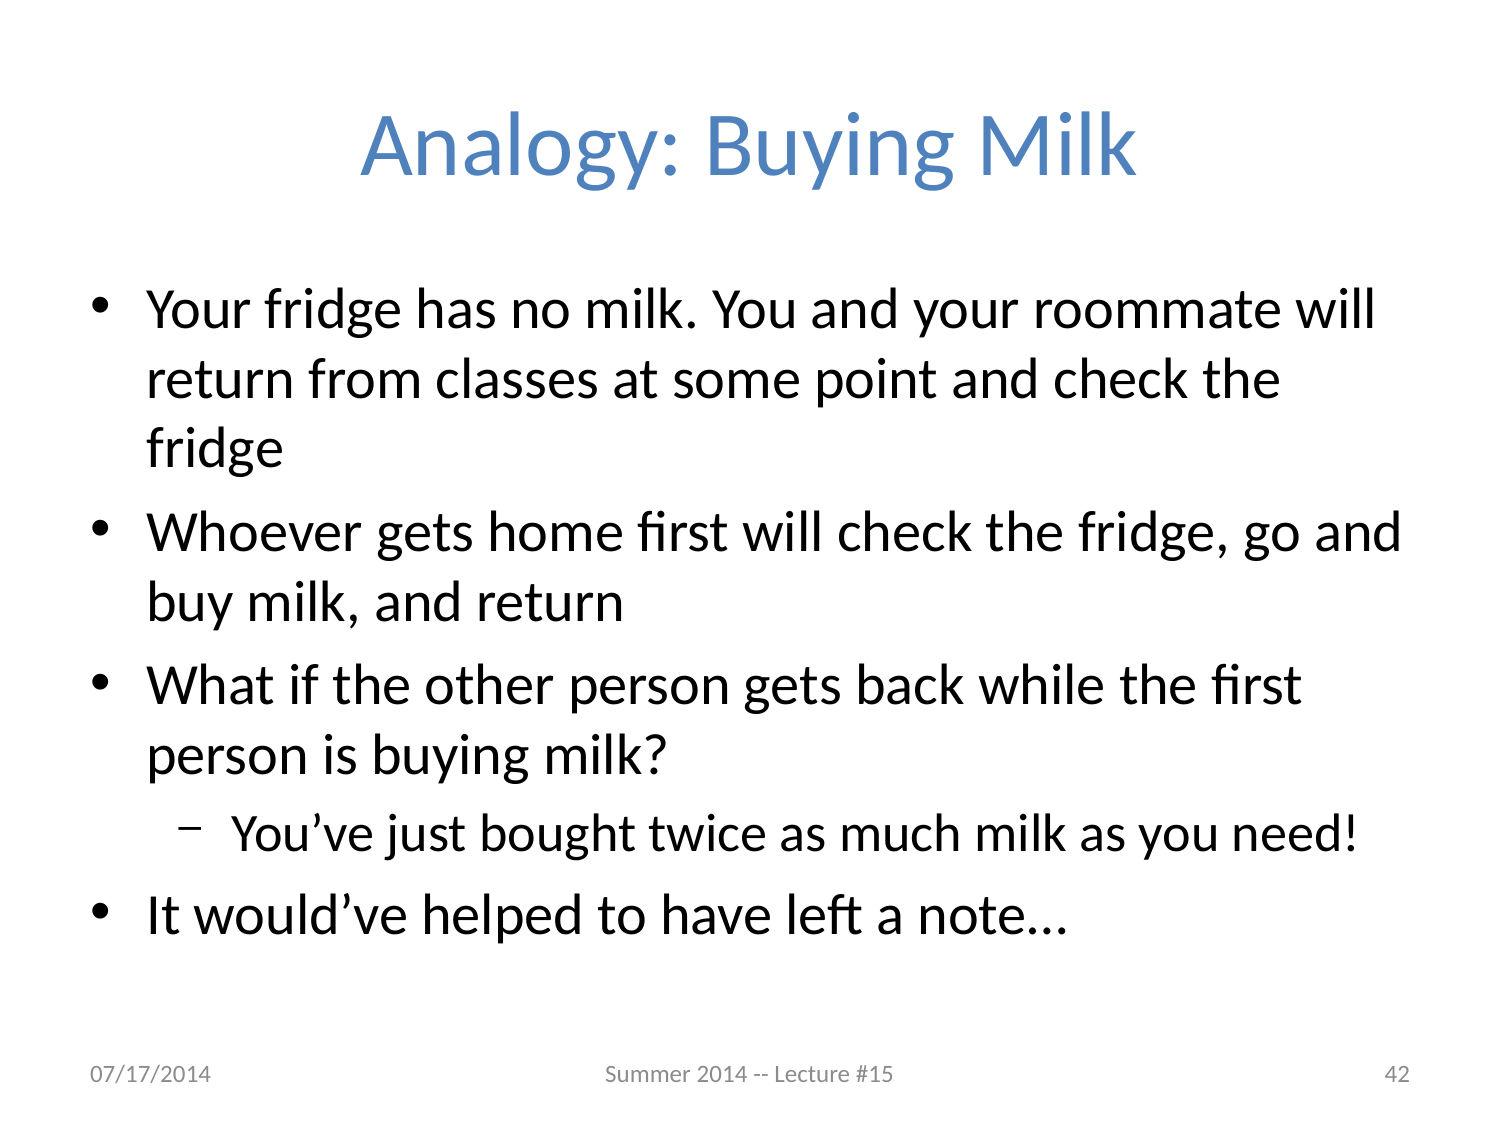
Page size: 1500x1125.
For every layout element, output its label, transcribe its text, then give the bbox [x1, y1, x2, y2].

title Analogy: Buying Milk [75, 45, 1425, 233]
list Your fridge has no milk. You and your roommate will return from classes at some point and check the fridge Whoever gets home first will check the fridge, go and buy milk, and return What if the other person gets back while the first person is buying milk? You’ve just bought twice as much milk as you need! It would’ve helped to have left a note… [75, 262, 1425, 1073]
slide_number <number> [1074, 1042, 1425, 1103]
slide_number 07/17/2014 [75, 1042, 425, 1103]
footer Summer 2014 -- Lecture #15 [512, 1042, 988, 1103]
